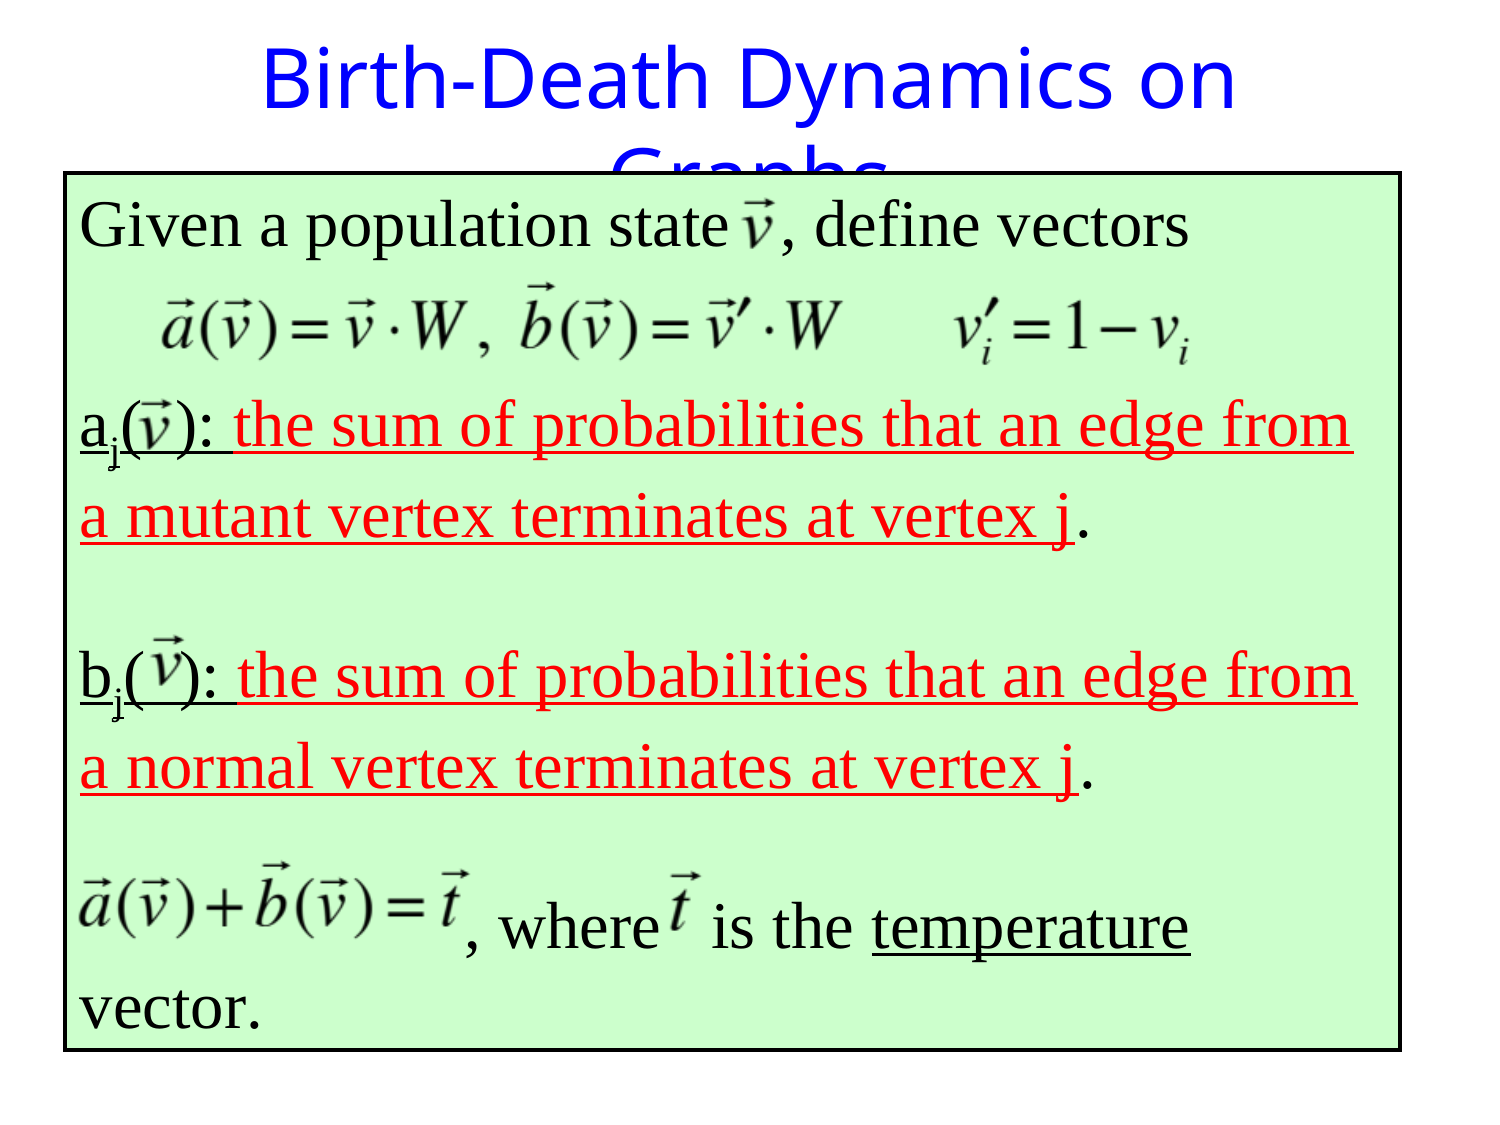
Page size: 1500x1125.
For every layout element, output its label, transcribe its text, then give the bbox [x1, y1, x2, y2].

chart [738, 196, 778, 251]
chart [159, 278, 1191, 367]
chart [76, 857, 473, 942]
title Birth-Death Dynamics on Graphs [112, 30, 1388, 172]
chart [667, 869, 705, 933]
chart [147, 633, 188, 688]
chart [135, 397, 176, 452]
text_box Given a population state , define vectors aj( ): the sum of probabilities that an edge from a mutant vertex terminates at vertex j. bj( ): the sum of probabilities that an edge from a normal vertex terminates at vertex j. , where is the temperature vector. [64, 172, 1400, 1050]
